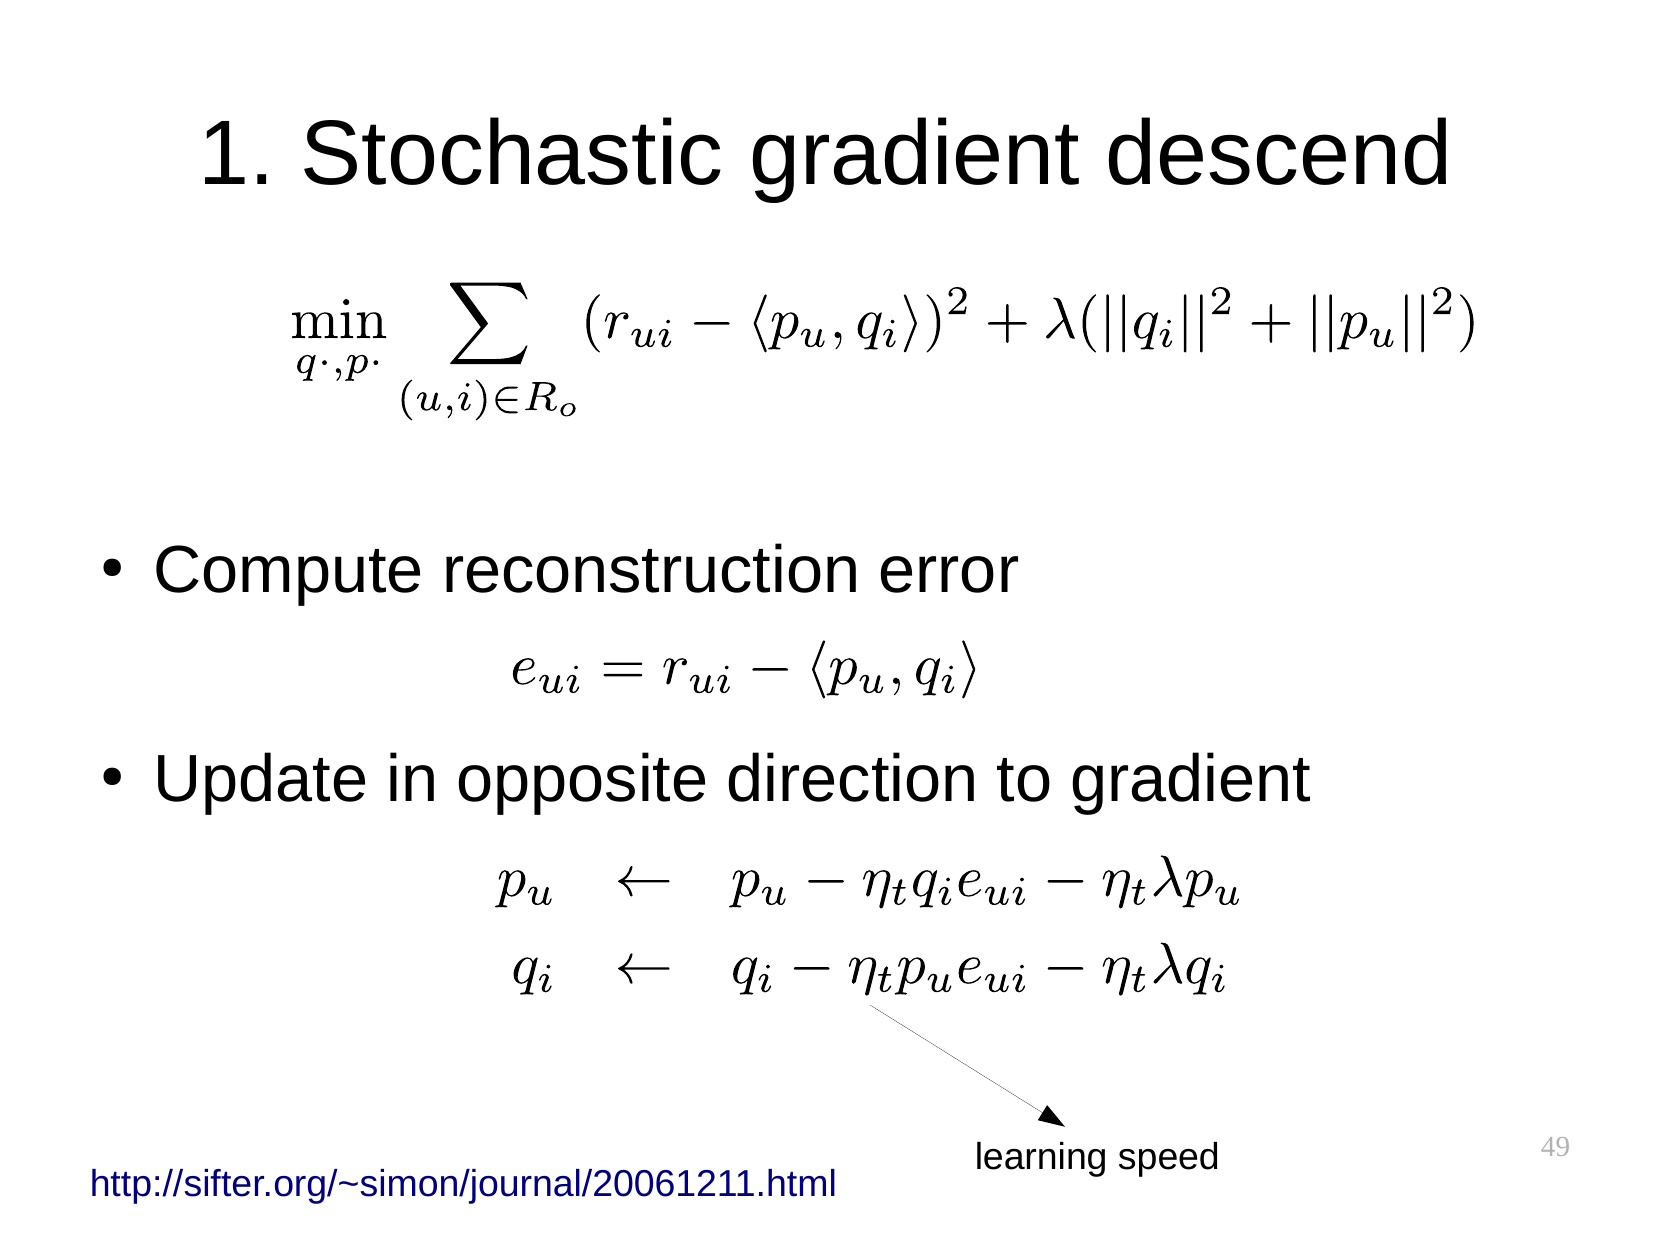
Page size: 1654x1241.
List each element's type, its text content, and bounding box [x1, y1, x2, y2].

text_box learning speed [960, 1128, 1235, 1186]
title 1. Stochastic gradient descend [82, 49, 1571, 257]
text_box [290, 276, 1480, 421]
list Compute reconstruction error Update in opposite direction to gradient [82, 532, 1571, 1127]
text_box [510, 640, 982, 699]
text_box http://sifter.org/~simon/journal/20061211.html [75, 1155, 855, 1212]
text_box [495, 855, 1242, 996]
